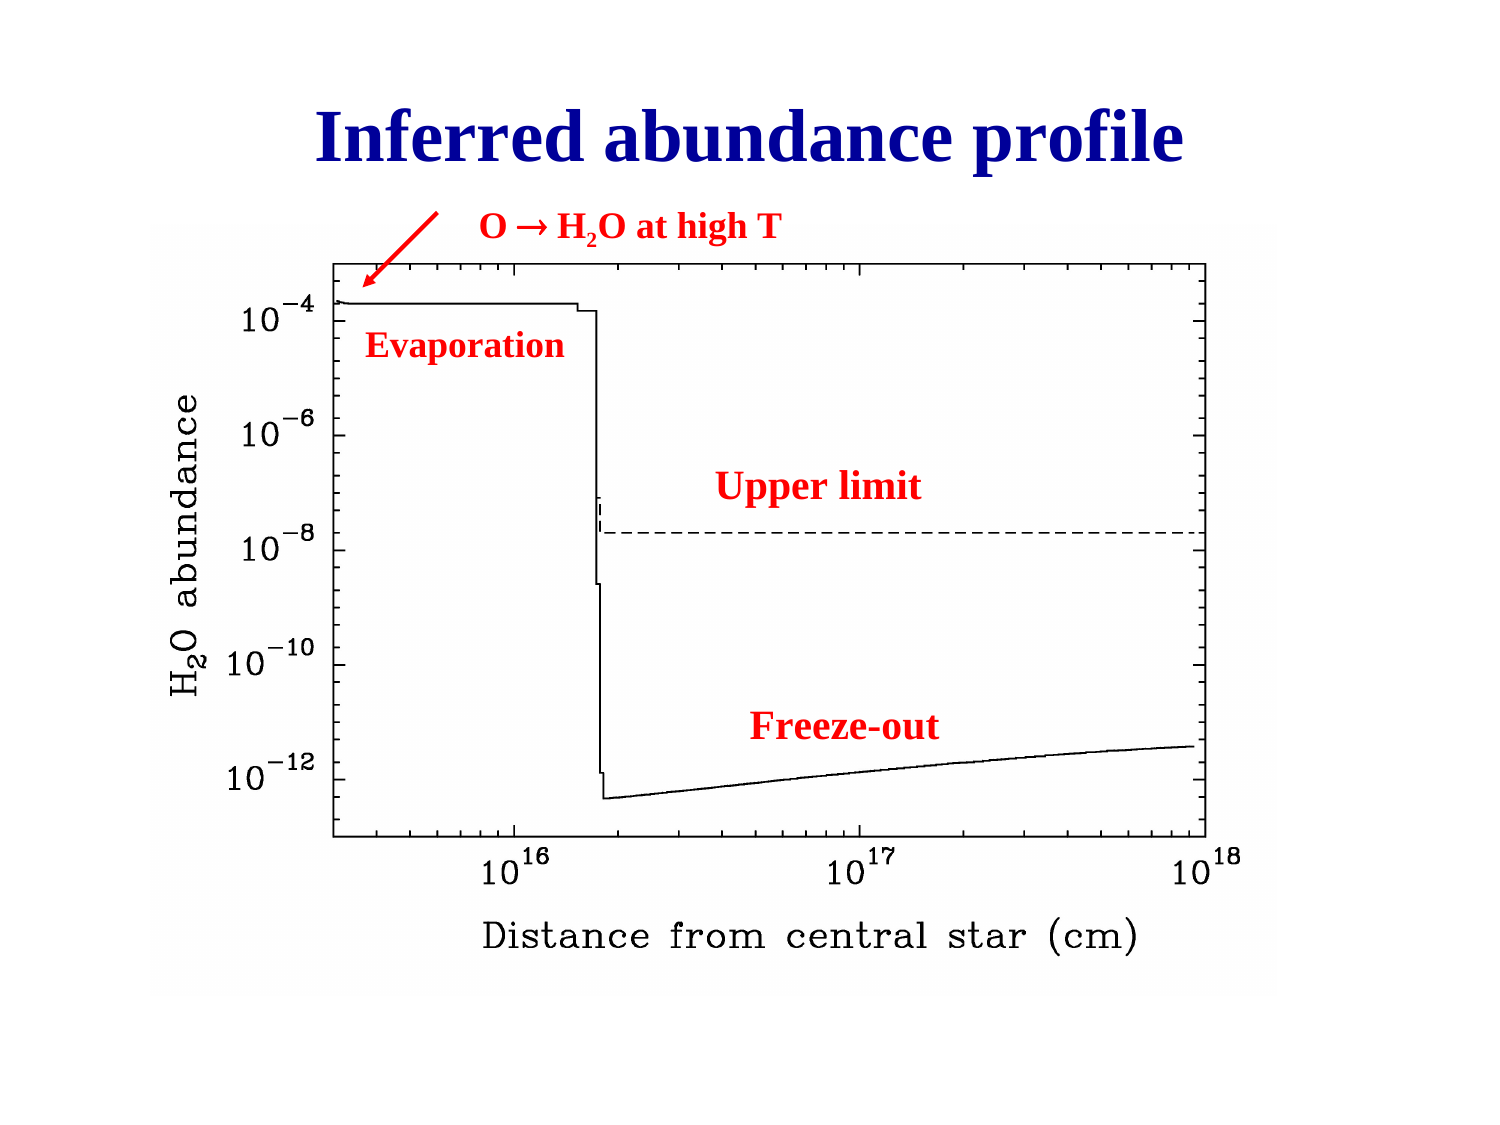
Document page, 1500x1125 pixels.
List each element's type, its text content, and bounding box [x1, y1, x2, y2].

text_box Freeze-out [734, 689, 955, 756]
text_box Evaporation [350, 312, 580, 373]
title Inferred abundance profile [112, 37, 1388, 225]
picture [150, 224, 1277, 996]
text_box O  H2O at high T [463, 192, 798, 260]
text_box Upper limit [699, 450, 938, 516]
